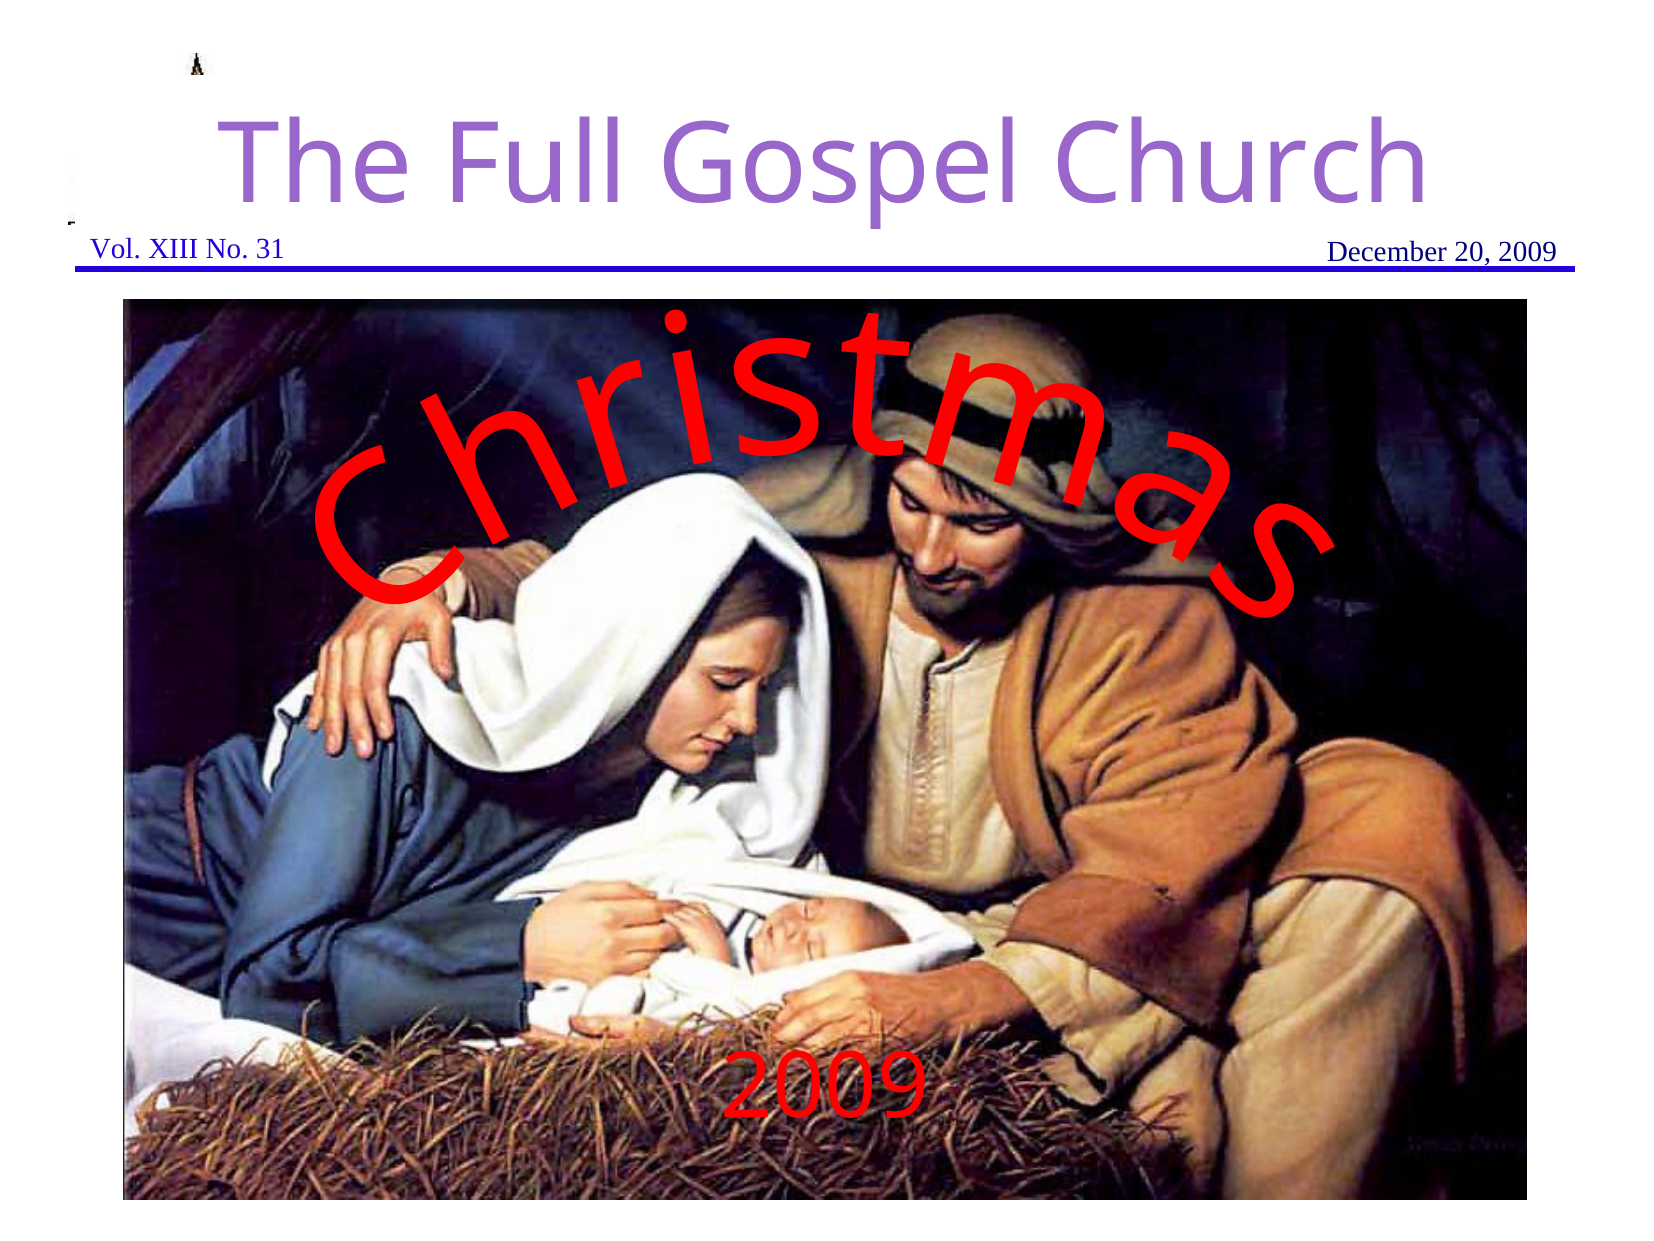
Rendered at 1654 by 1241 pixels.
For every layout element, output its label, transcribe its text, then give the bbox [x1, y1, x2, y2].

picture [123, 299, 1527, 1201]
text_box Vol. XIII No. 31 [75, 225, 451, 266]
text_box December 20, 2009 [1050, 225, 1576, 279]
text_box The Full Gospel Church [75, 75, 1576, 226]
text_box 2009 [187, 1012, 1463, 1139]
picture [68, 53, 301, 226]
